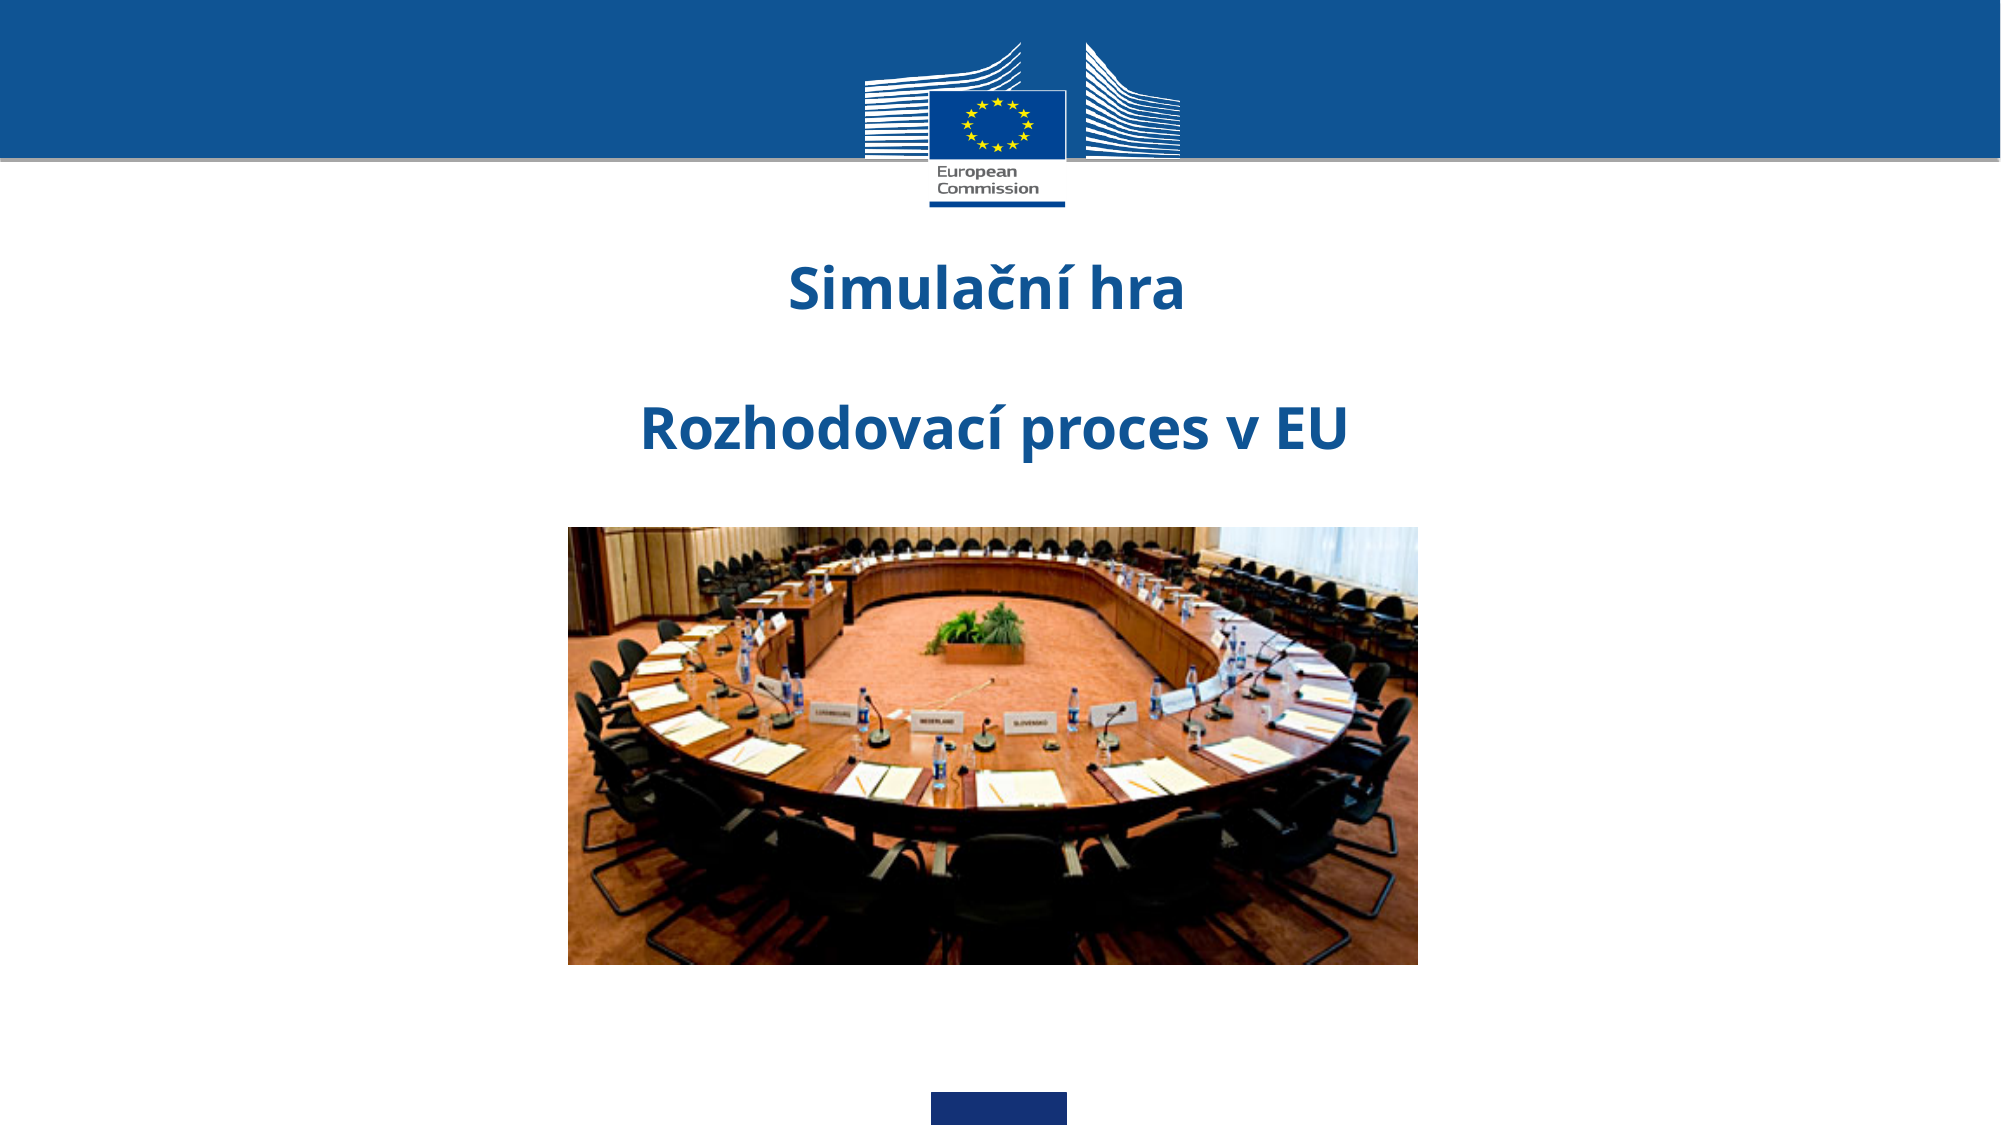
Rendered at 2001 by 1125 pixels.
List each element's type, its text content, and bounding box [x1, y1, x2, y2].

picture [568, 527, 1418, 965]
text_box Simulační hra Rozhodovací proces v EU [571, 244, 1420, 468]
